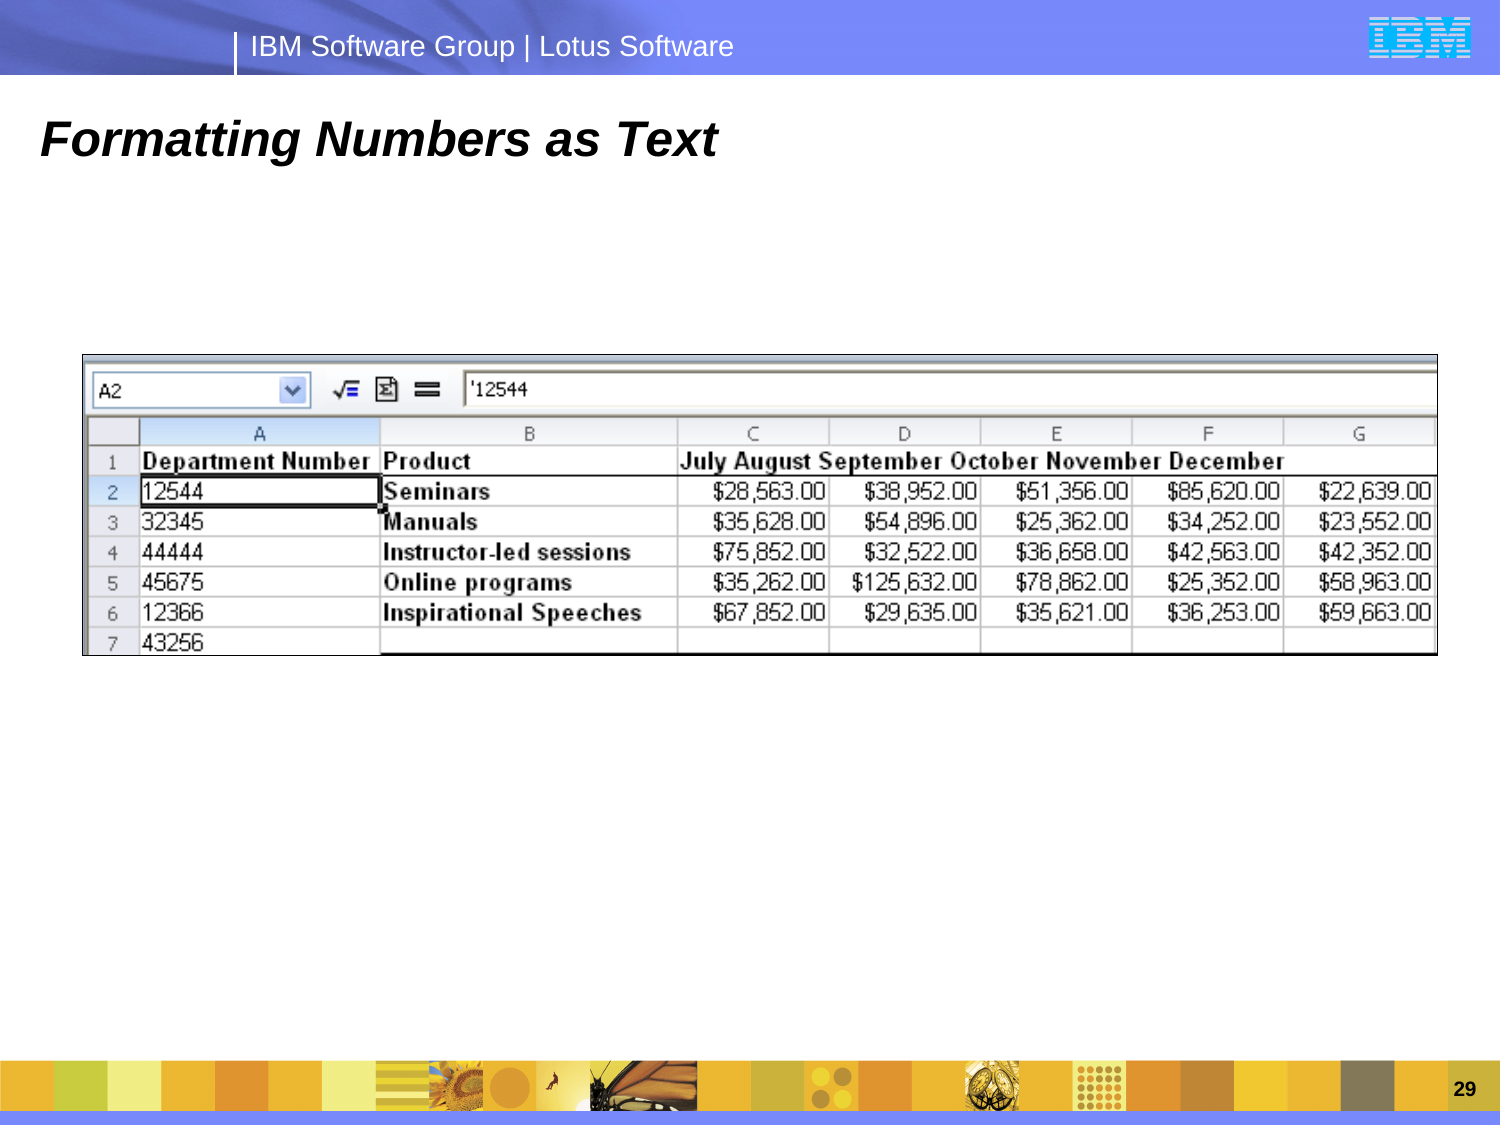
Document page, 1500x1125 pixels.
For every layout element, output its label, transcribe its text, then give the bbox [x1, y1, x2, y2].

picture [82, 354, 1438, 656]
picture [0, 0, 1500, 75]
picture [0, 1060, 1500, 1111]
title Formatting Numbers as Text [25, 106, 1378, 189]
